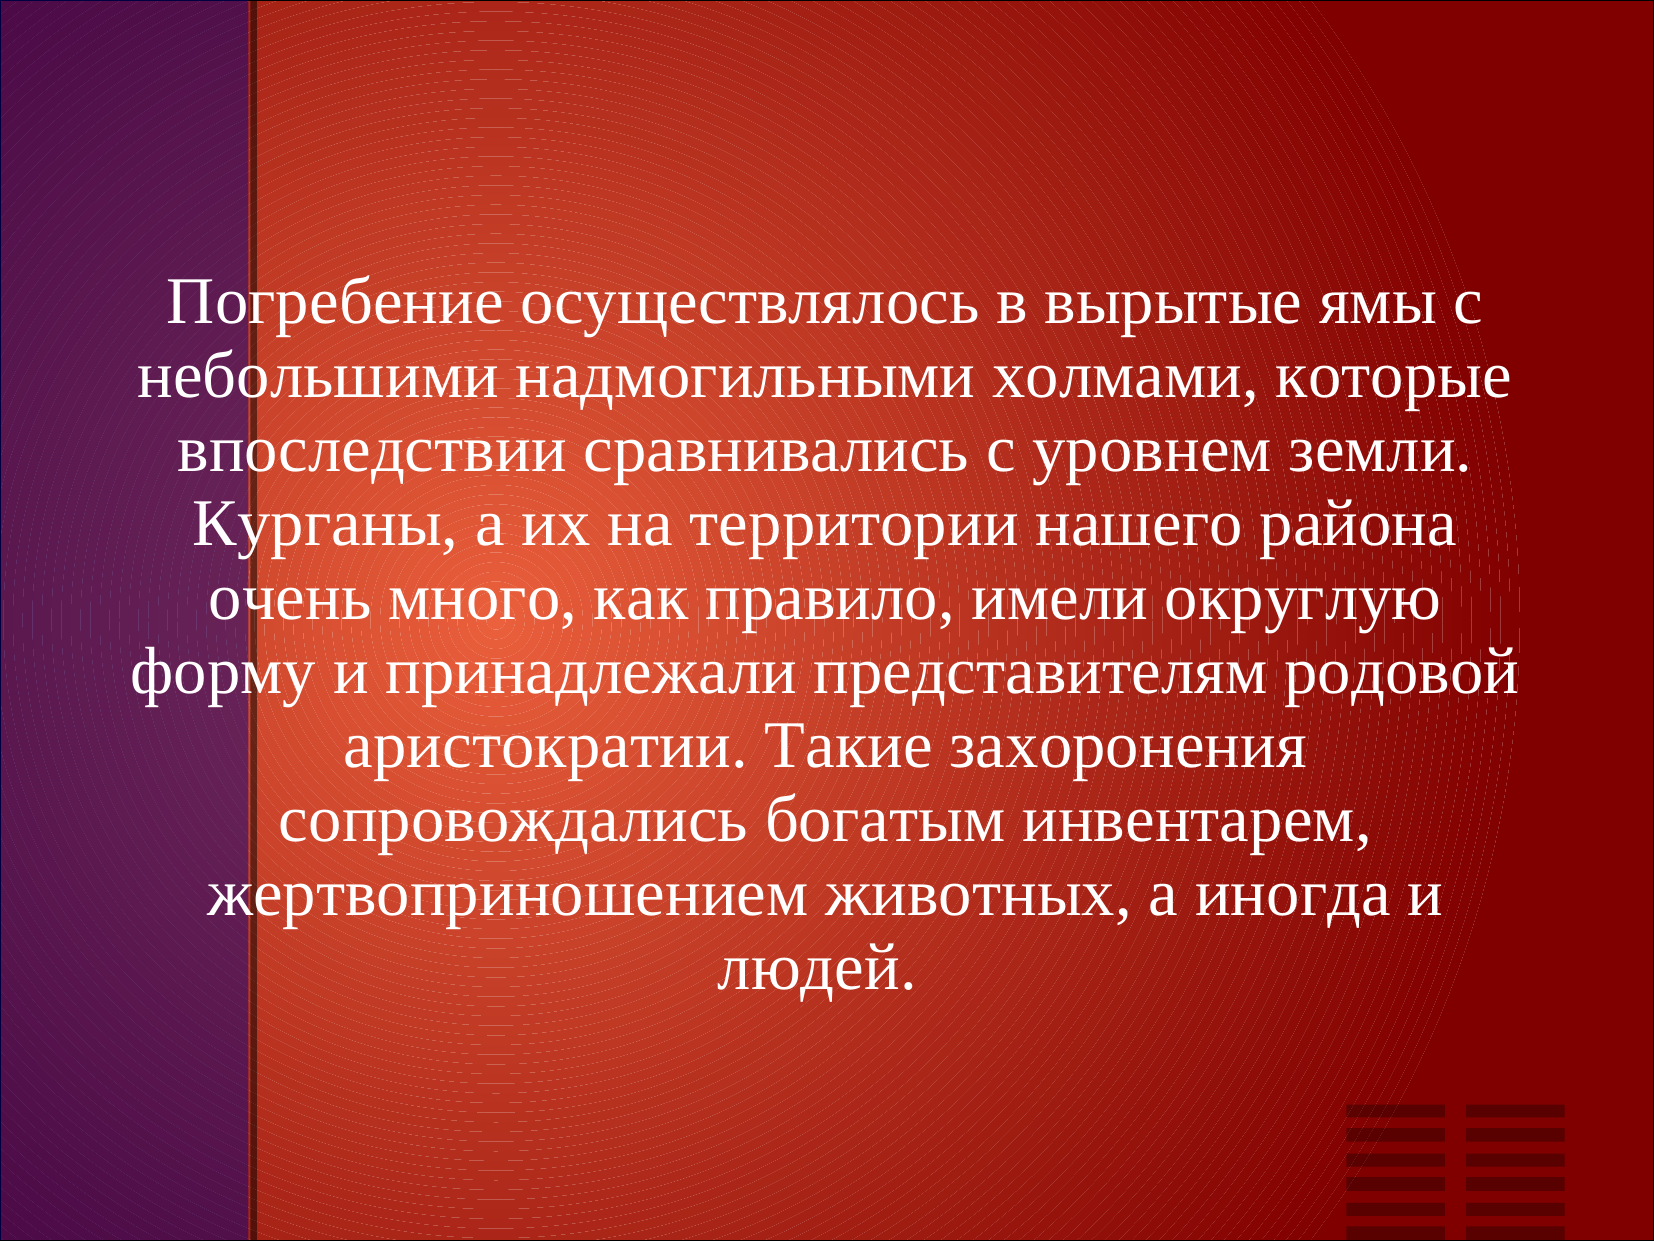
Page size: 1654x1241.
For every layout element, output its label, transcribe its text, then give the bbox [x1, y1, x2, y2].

subtitle Погребение осуществлялось в вырытые ямы с небольшими надмогильными холмами, которые впоследствии сравнивались с уровнем земли. Курганы, а их на территории нашего района очень много, как правило, имели округлую форму и принадлежали представителям родовой аристократии. Такие захоронения сопровождались богатым инвентарем, жертвоприношением животных, а иногда и людей. [119, 112, 1533, 1156]
